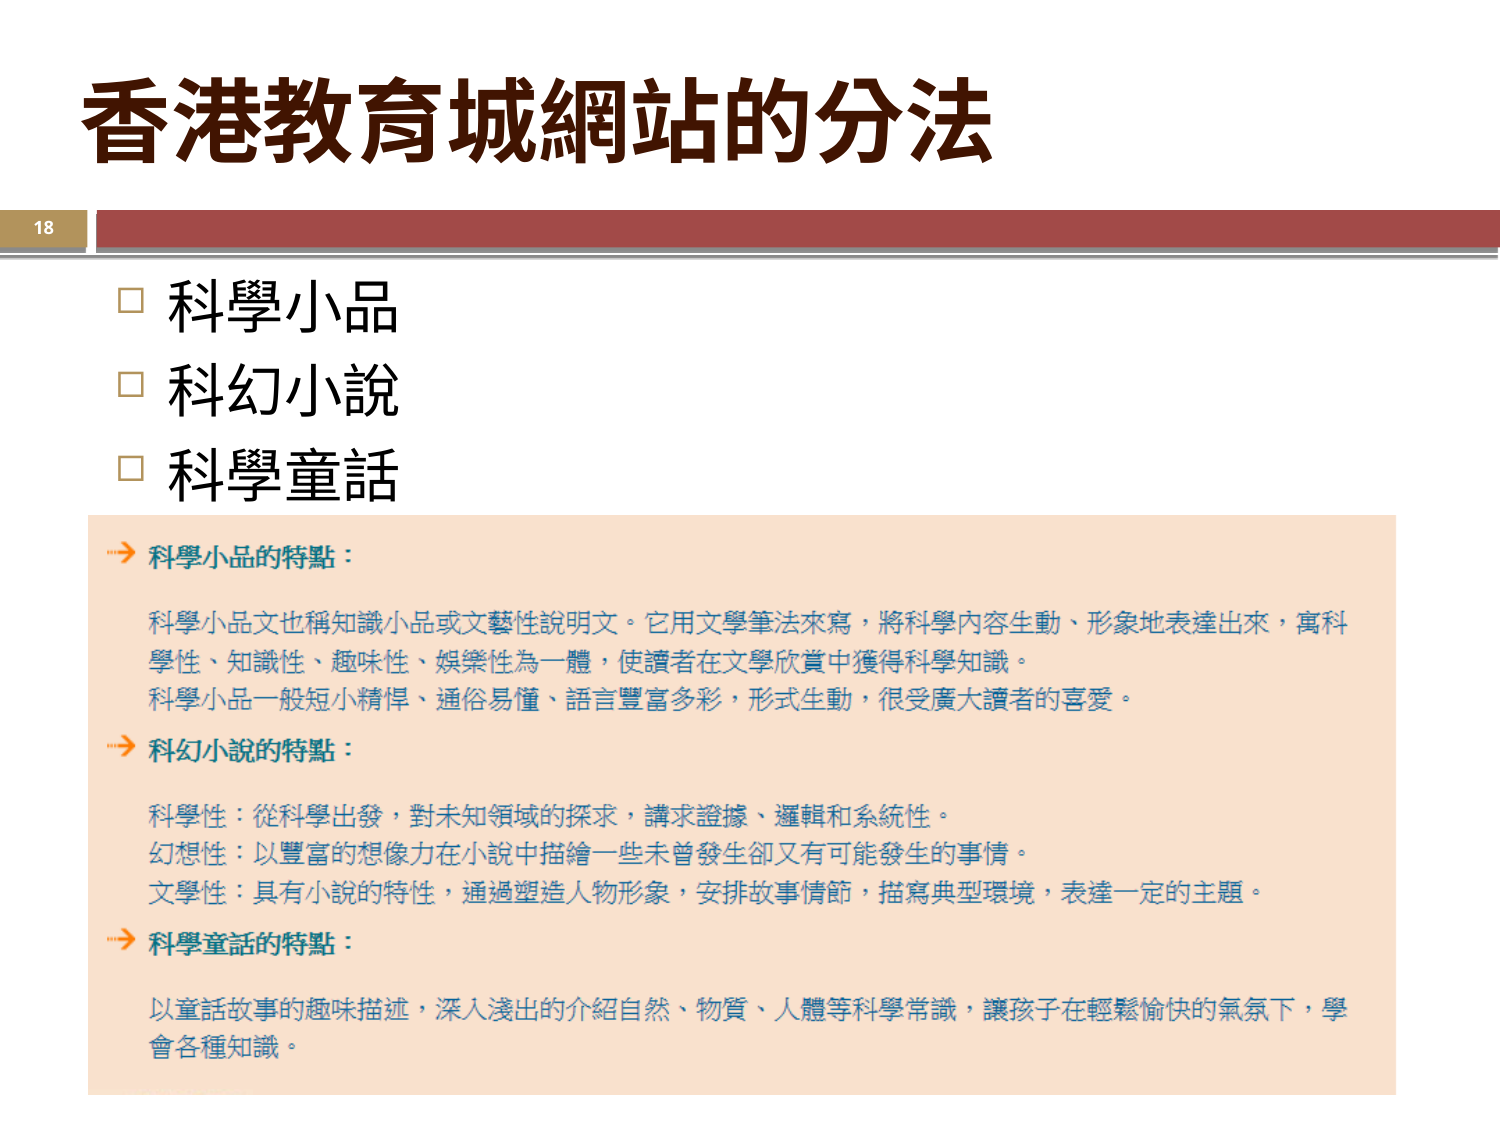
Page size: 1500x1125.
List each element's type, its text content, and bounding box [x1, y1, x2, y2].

list 科學小品 科幻小說 科學童話 [100, 262, 1438, 1000]
picture [88, 515, 1399, 1095]
slide_number <編號> [0, 208, 88, 249]
title 香港教育城網站的分法 [64, 37, 1483, 200]
